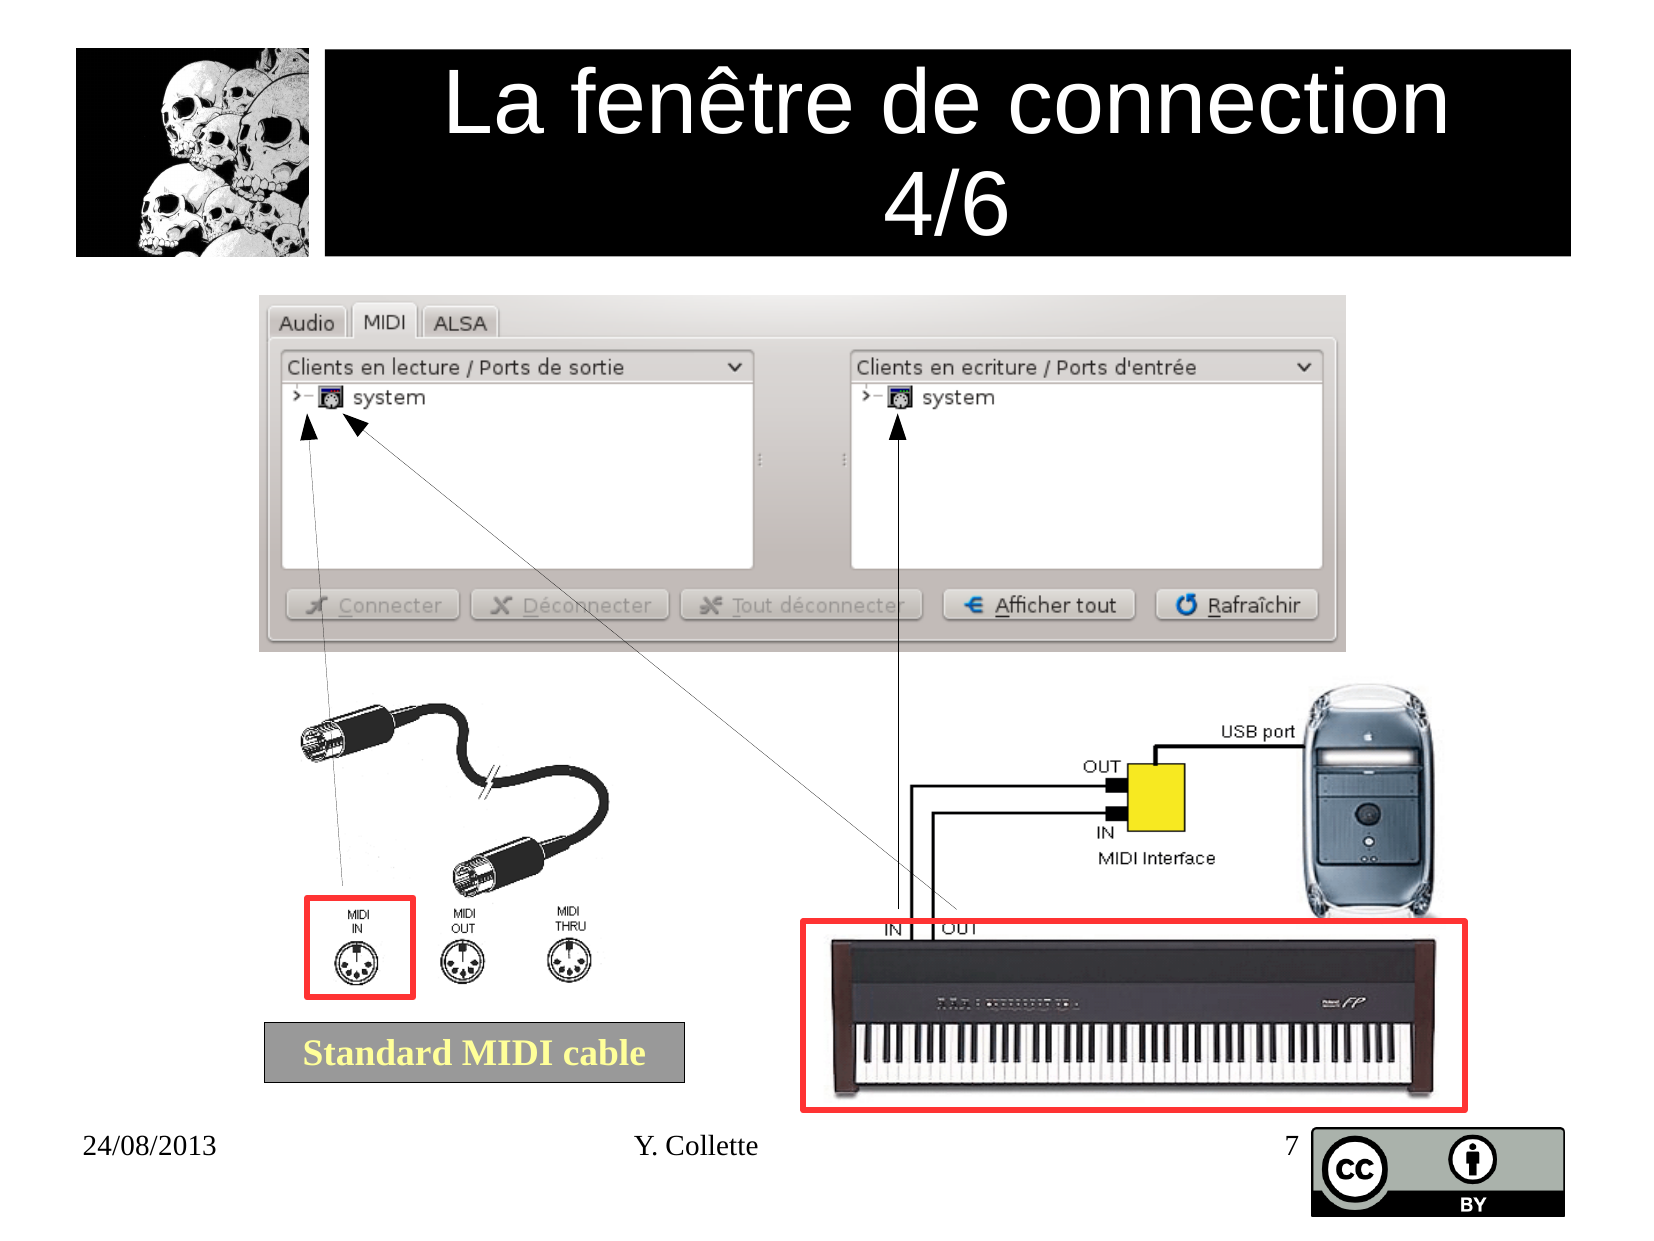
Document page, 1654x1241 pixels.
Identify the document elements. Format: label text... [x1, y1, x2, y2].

picture [259, 295, 1346, 652]
picture [294, 692, 619, 998]
text_box Standard MIDI cable [264, 1022, 685, 1083]
title La fenêtre de connection 4/6 [324, 49, 1571, 257]
picture [815, 669, 898, 861]
picture [310, 901, 410, 994]
picture [76, 48, 309, 257]
picture [1311, 1127, 1565, 1217]
picture [815, 669, 1455, 918]
picture [815, 924, 1455, 1107]
